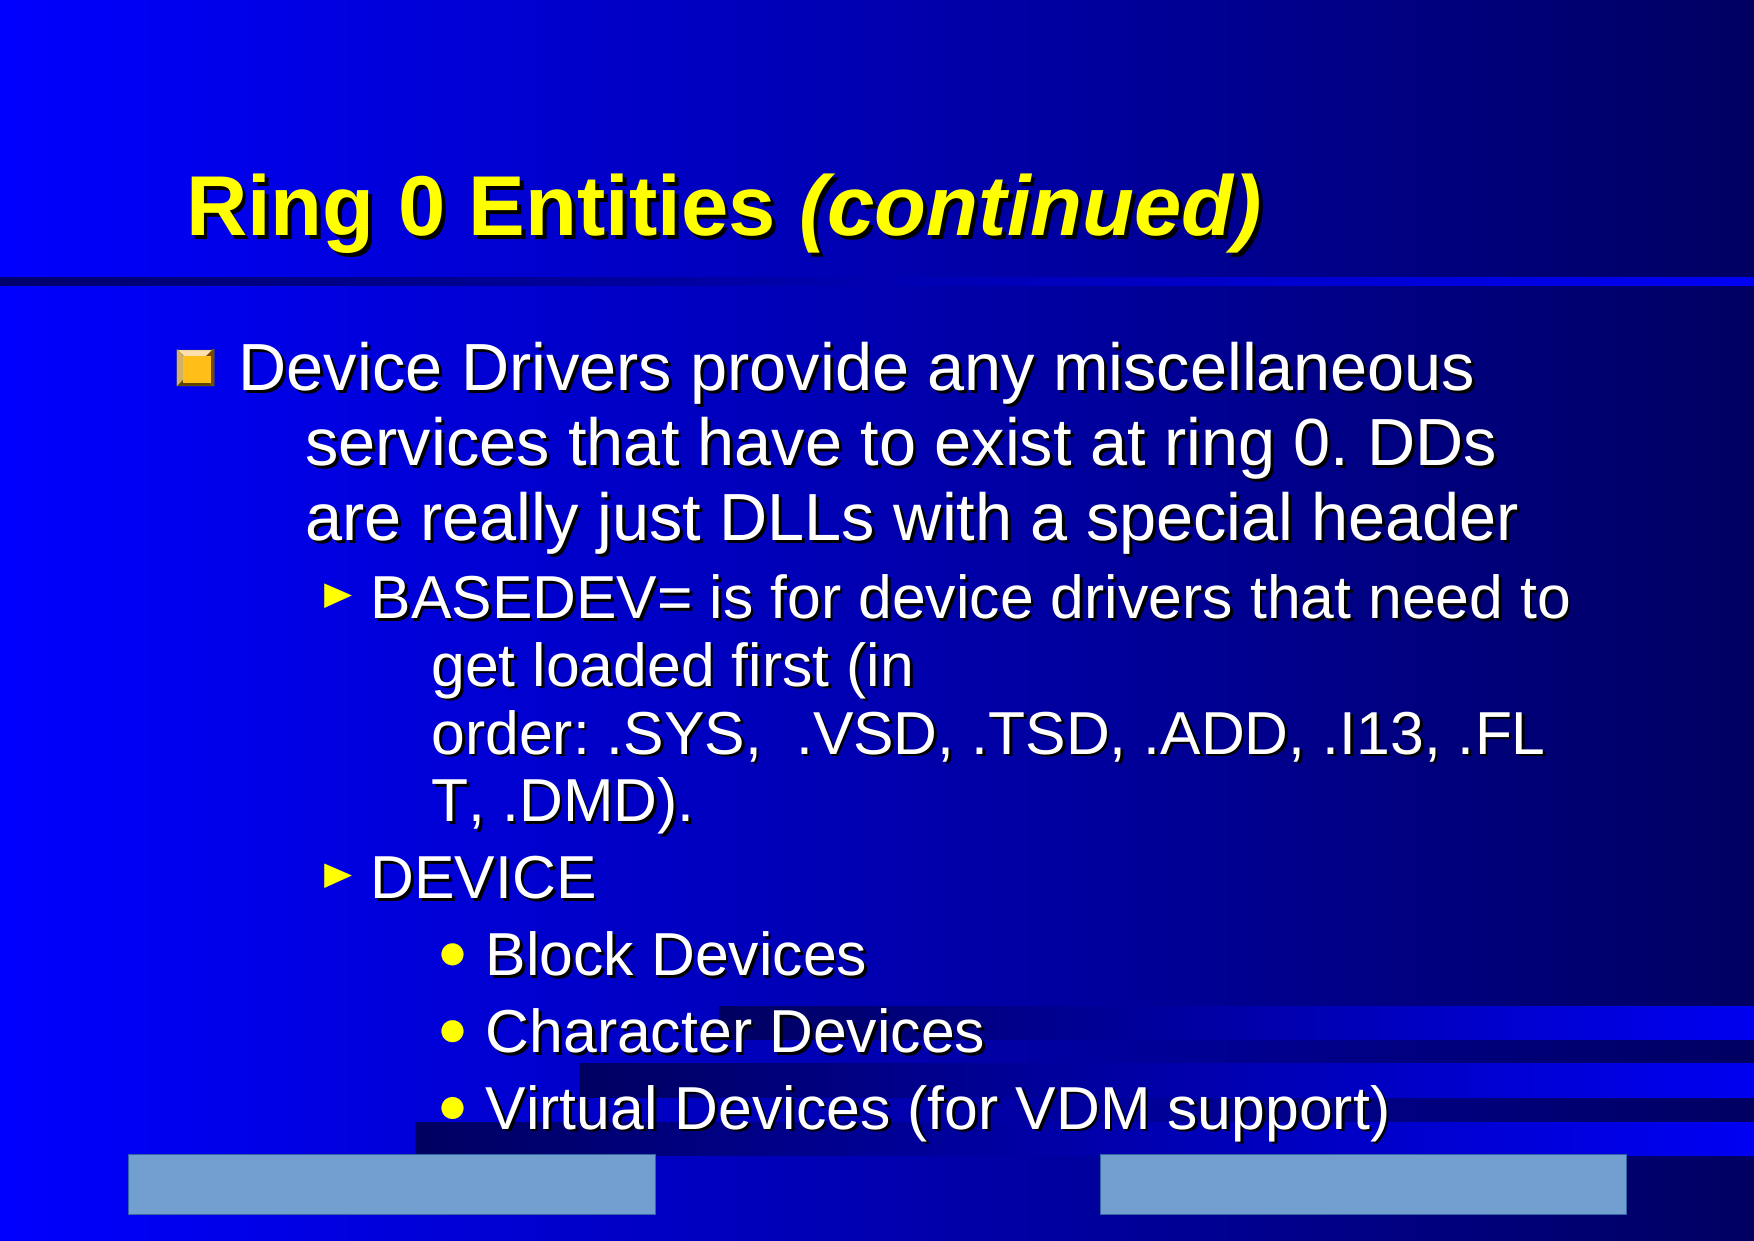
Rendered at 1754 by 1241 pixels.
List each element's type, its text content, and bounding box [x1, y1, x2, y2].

text_box Ring 0 Entities (continued) [186, 69, 1573, 254]
text_box Device Drivers provide any miscellaneous services that have to exist at ring 0. DDs are really just DLLs with a special header BASEDEV= is for device drivers that need to get loaded first (in order: .SYS, .VSD, .TSD, .ADD, .I13, .FLT, .DMD). DEVICE Block Devices Character Devices Virtual Devices (for VDM support) [172, 330, 1583, 1241]
